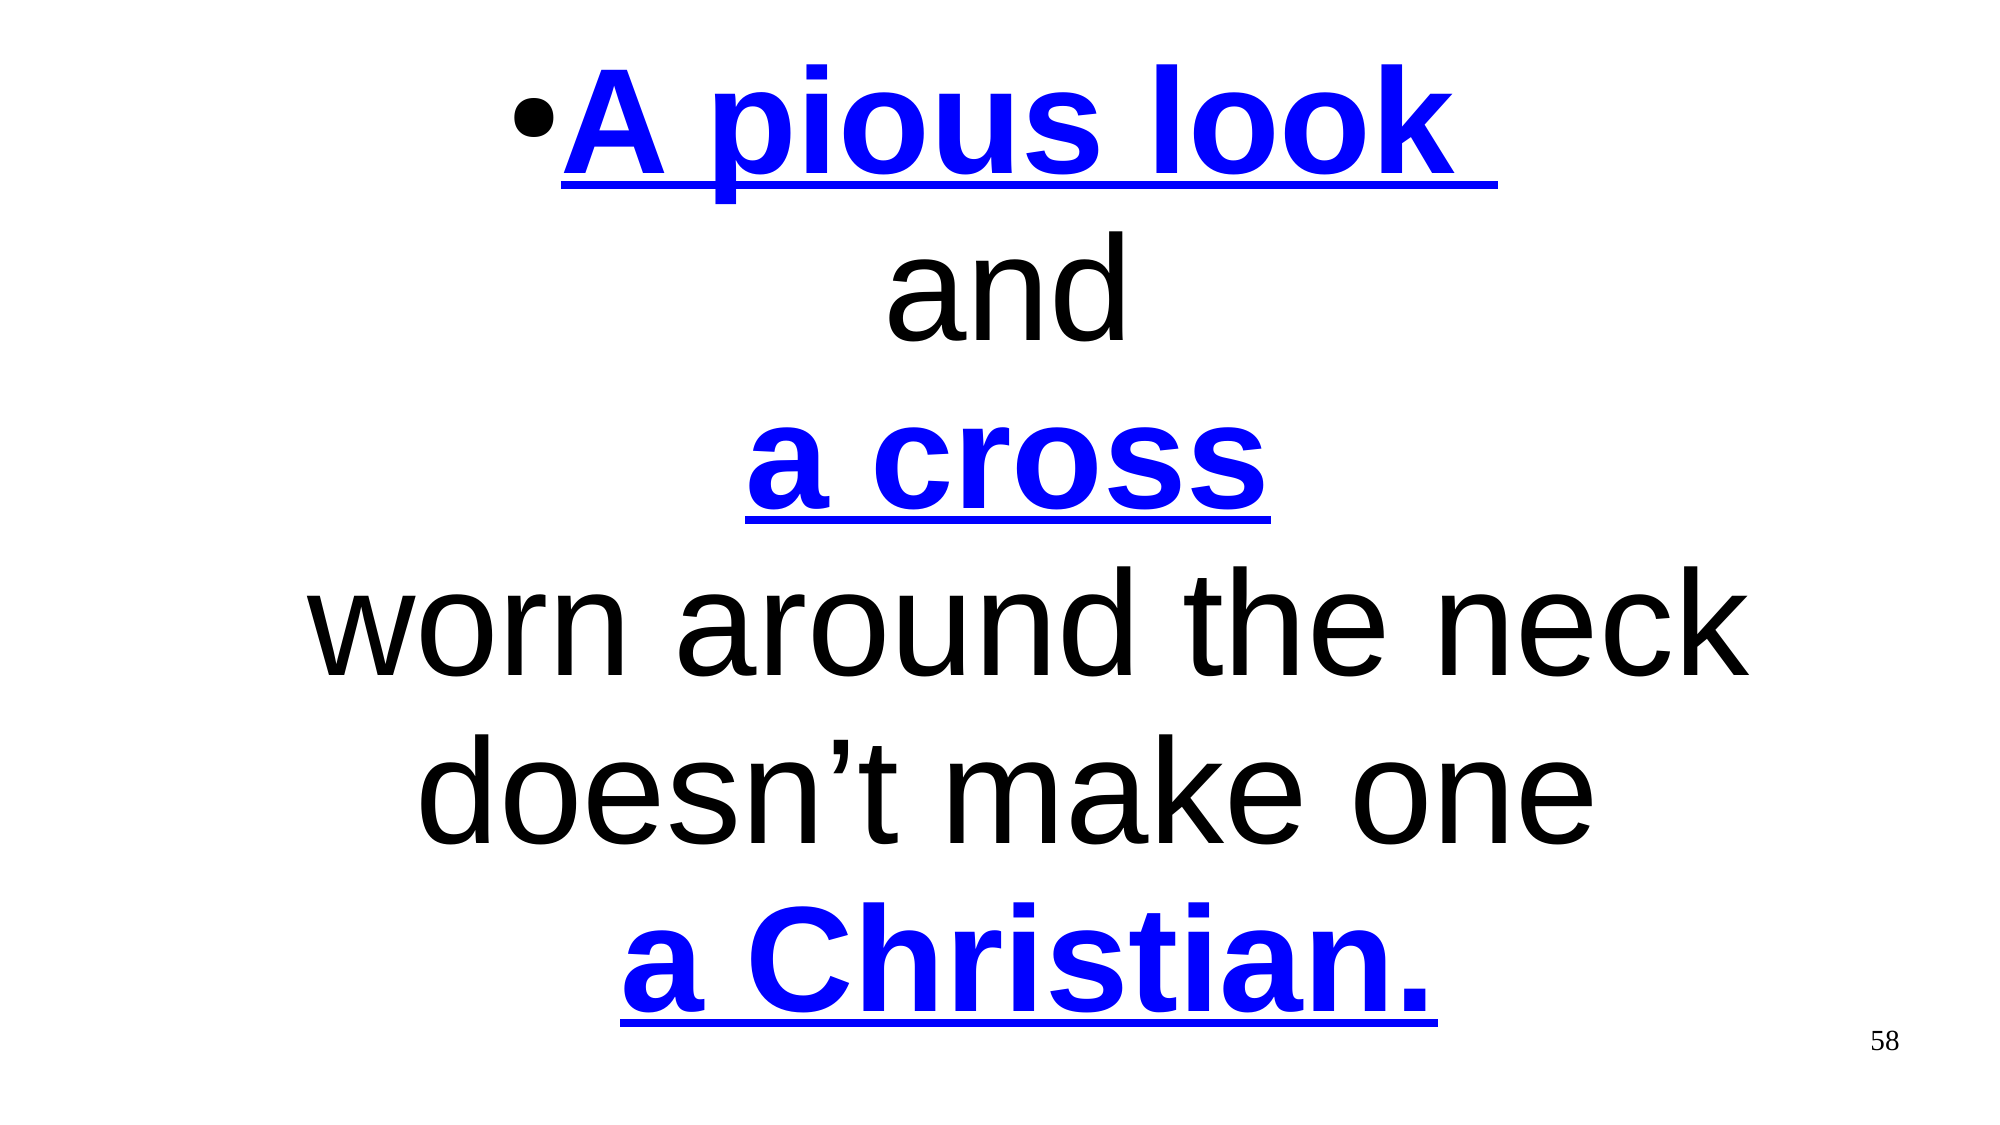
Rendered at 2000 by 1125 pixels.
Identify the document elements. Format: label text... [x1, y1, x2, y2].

list A pious look and a cross worn around the neck doesn’t make one a Christian. [37, 37, 1951, 1088]
